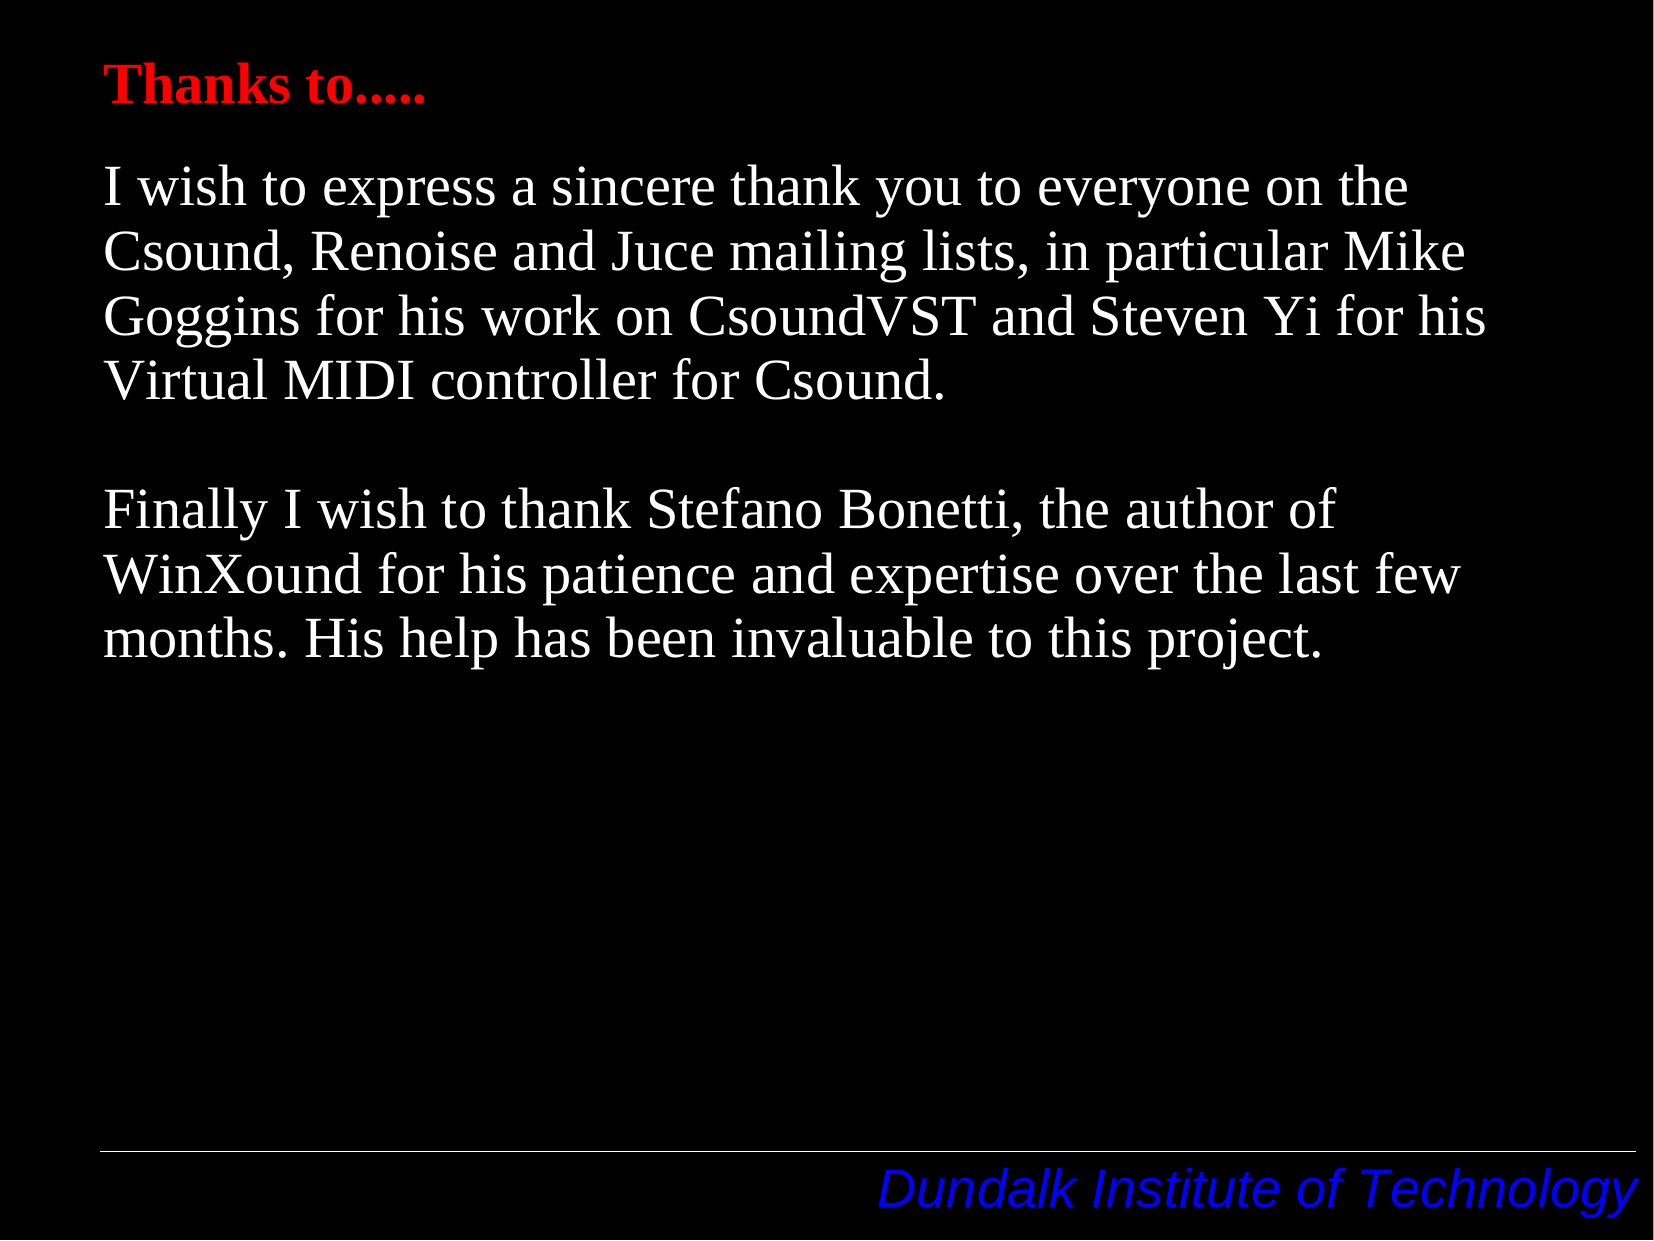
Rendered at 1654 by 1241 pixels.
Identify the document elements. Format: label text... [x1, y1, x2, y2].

text_box Thanks to..... I wish to express a sincere thank you to everyone on the Csound, Renoise and Juce mailing lists, in particular Mike Goggins for his work on CsoundVST and Steven Yi for his Virtual MIDI controller for Csound. Finally I wish to thank Stefano Bonetti, the author of WinXound for his patience and expertise over the last few months. His help has been invaluable to this project. [88, 44, 1595, 716]
text_box Dundalk Institute of Technology [330, 1151, 1654, 1227]
